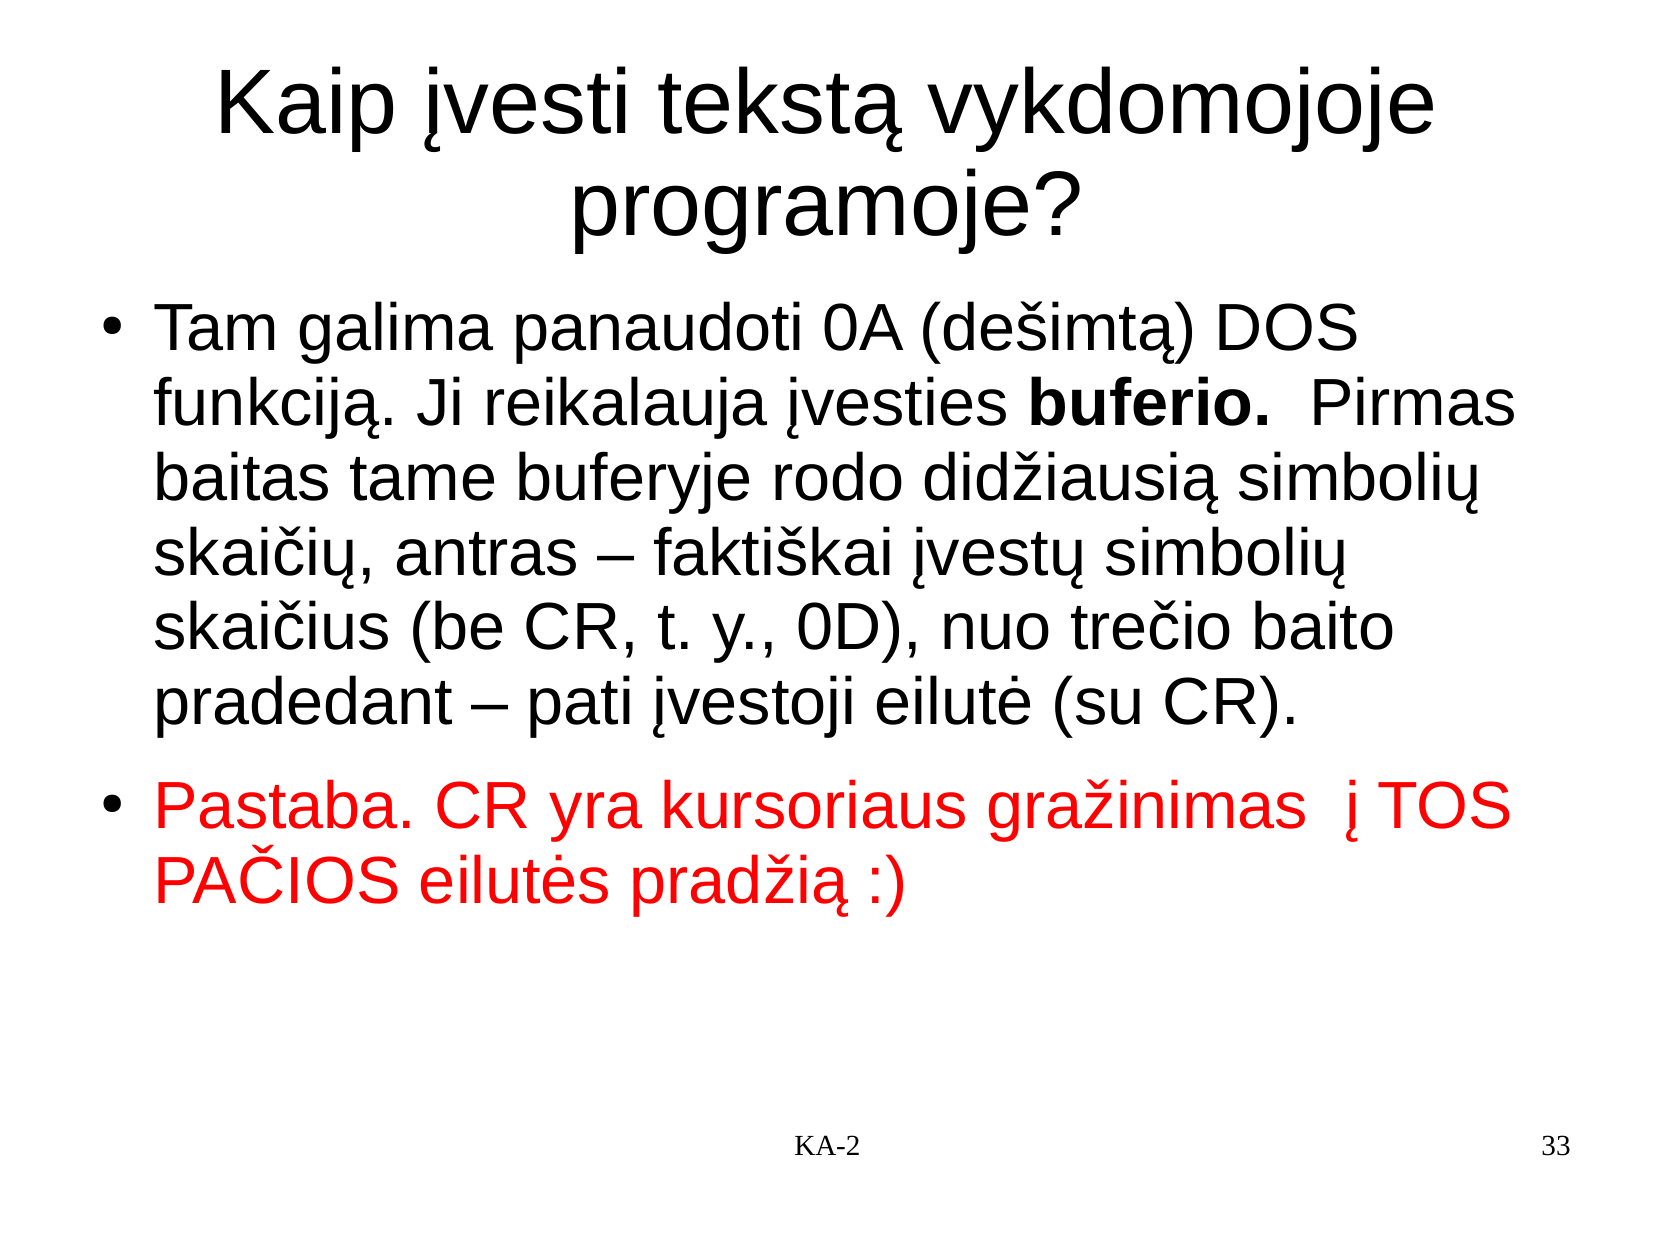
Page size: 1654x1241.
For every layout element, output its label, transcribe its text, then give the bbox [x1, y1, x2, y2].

list Tam galima panaudoti 0A (dešimtą) DOS funkciją. Ji reikalauja įvesties buferio. Pirmas baitas tame buferyje rodo didžiausią simbolių skaičių, antras – faktiškai įvestų simbolių skaičius (be CR, t. y., 0D), nuo trečio baito pradedant – pati įvestoji eilutė (su CR). Pastaba. CR yra kursoriaus gražinimas į TOS PAČIOS eilutės pradžią :) [82, 290, 1538, 1010]
title Kaip įvesti tekstą vykdomojoje programoje? [82, 49, 1571, 257]
